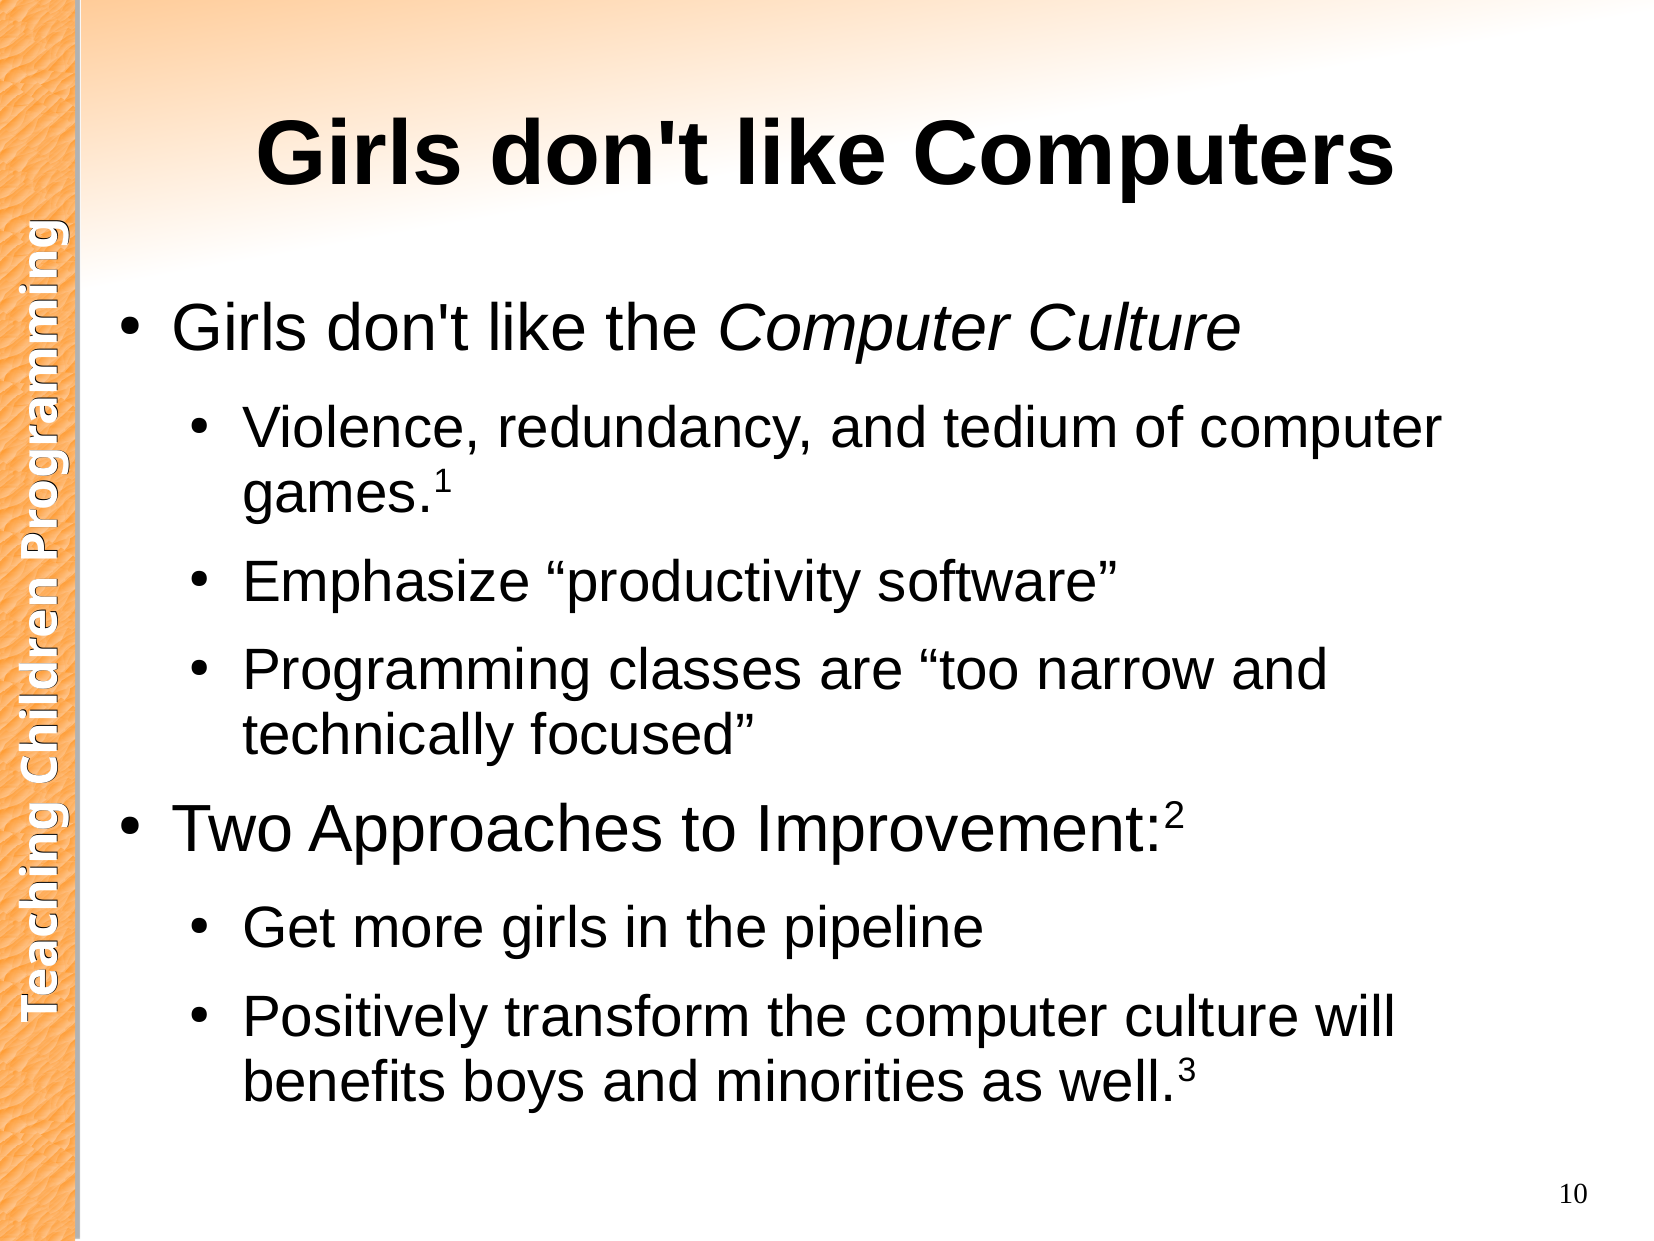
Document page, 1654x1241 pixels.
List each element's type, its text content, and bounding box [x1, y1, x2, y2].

title Girls don't like Computers [82, 56, 1571, 250]
list Girls don't like the Computer Culture Violence, redundancy, and tedium of computer games.1 Emphasize “productivity software” Programming classes are “too narrow and technically focused” Two Approaches to Improvement:2 Get more girls in the pipeline Positively transform the computer culture will benefits boys and minorities as well.3 [100, 290, 1588, 1121]
picture [0, 0, 75, 1241]
